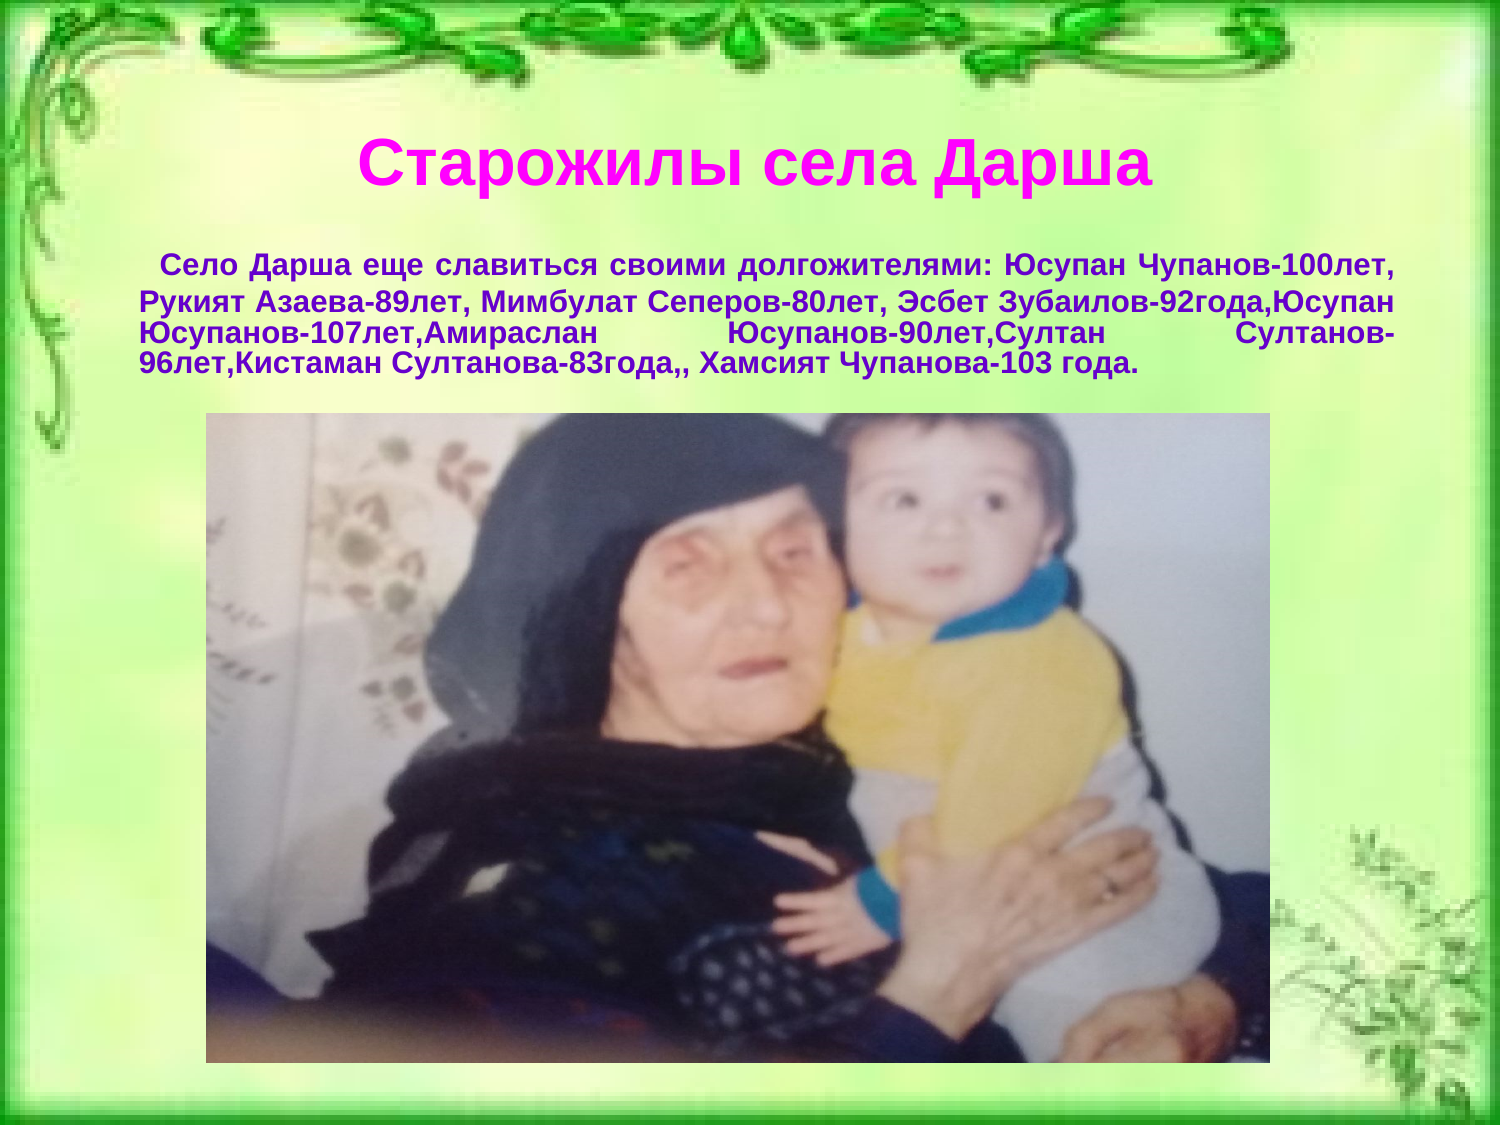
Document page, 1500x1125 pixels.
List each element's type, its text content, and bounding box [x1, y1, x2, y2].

picture [0, 0, 1500, 1125]
text_box Старожилы села Дарша Село Дарша еще славиться своими долгожителями: Юсупан Чупанов-100лет, Рукият Азаева-89лет, Мимбулат Сеперов-80лет, Эсбет Зубаилов-92года,Юсупан Юсупанов-107лет,Амираслан Юсупанов-90лет,Султан Султанов-96лет,Кистаман Султанова-83года,, Хамсият Чупанова-103 года. [123, 125, 1412, 388]
